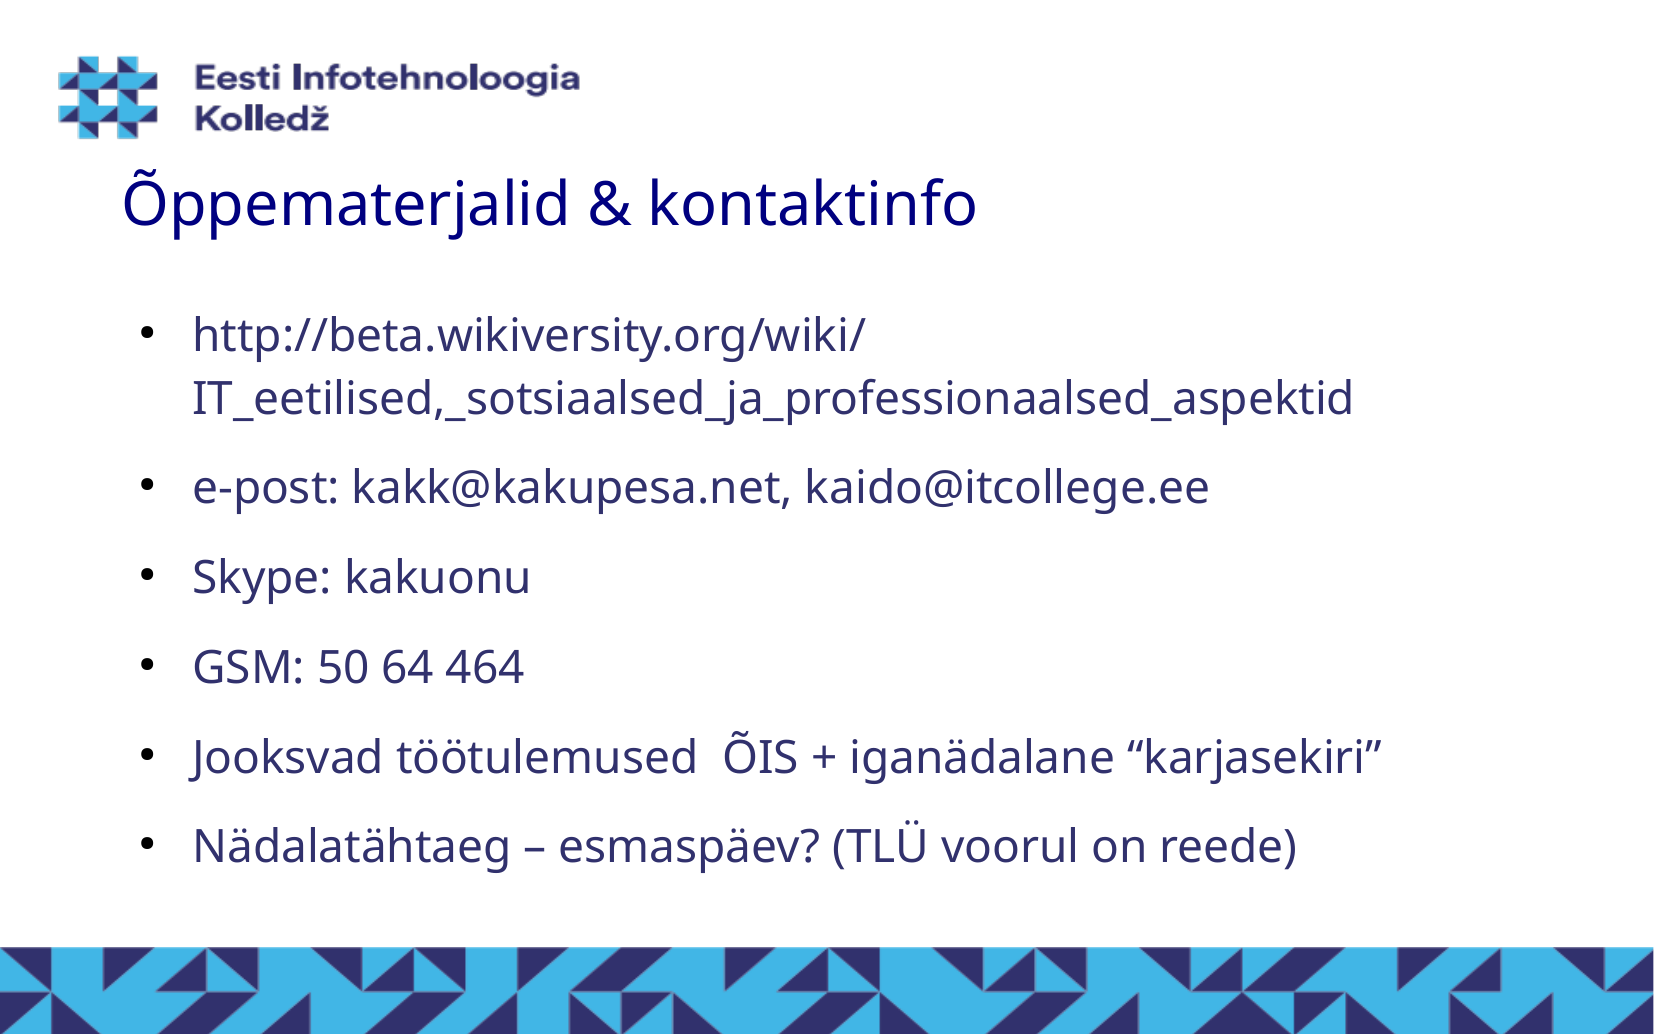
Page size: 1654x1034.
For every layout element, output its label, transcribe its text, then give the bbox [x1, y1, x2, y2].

title Õppematerjalid & kontaktinfo [121, 113, 1533, 290]
list http://beta.wikiversity.org/wiki/IT_eetilised,_sotsiaalsed_ja_professionaalsed_aspektid e-post: kakk@kakupesa.net, kaido@itcollege.ee Skype: kakuonu GSM: 50 64 464 Jooksvad töötulemused ÕIS + iganädalane “karjasekiri” Nädalatähtaeg – esmaspäev? (TLÜ voorul on reede) [121, 302, 1533, 1011]
